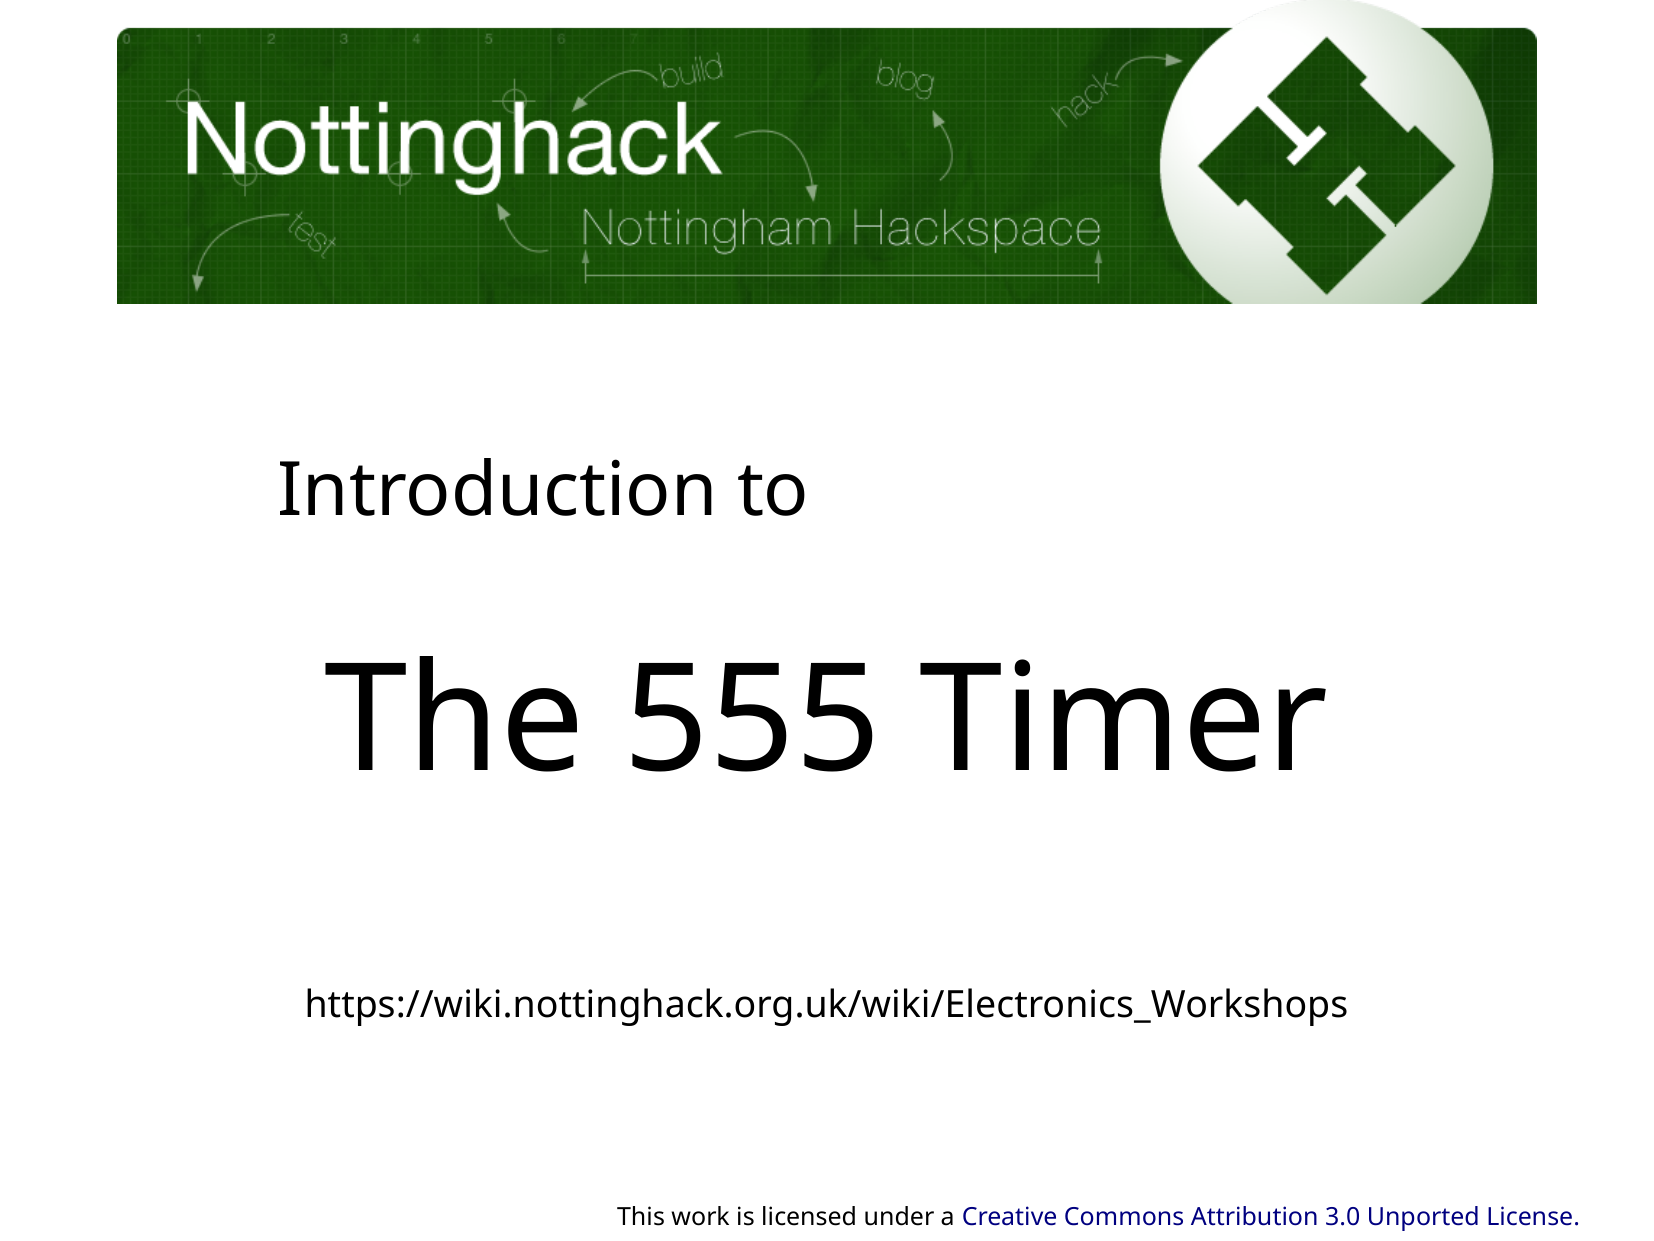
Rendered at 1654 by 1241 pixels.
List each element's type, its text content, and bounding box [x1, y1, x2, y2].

text_box Introduction to The 555 Timer https://wiki.nottinghack.org.uk/wiki/Electronics_Workshops [262, 432, 1391, 1219]
text_box This work is licensed under a Creative Commons Attribution 3.0 Unported License. [602, 1191, 1585, 1241]
picture [117, 0, 1537, 305]
